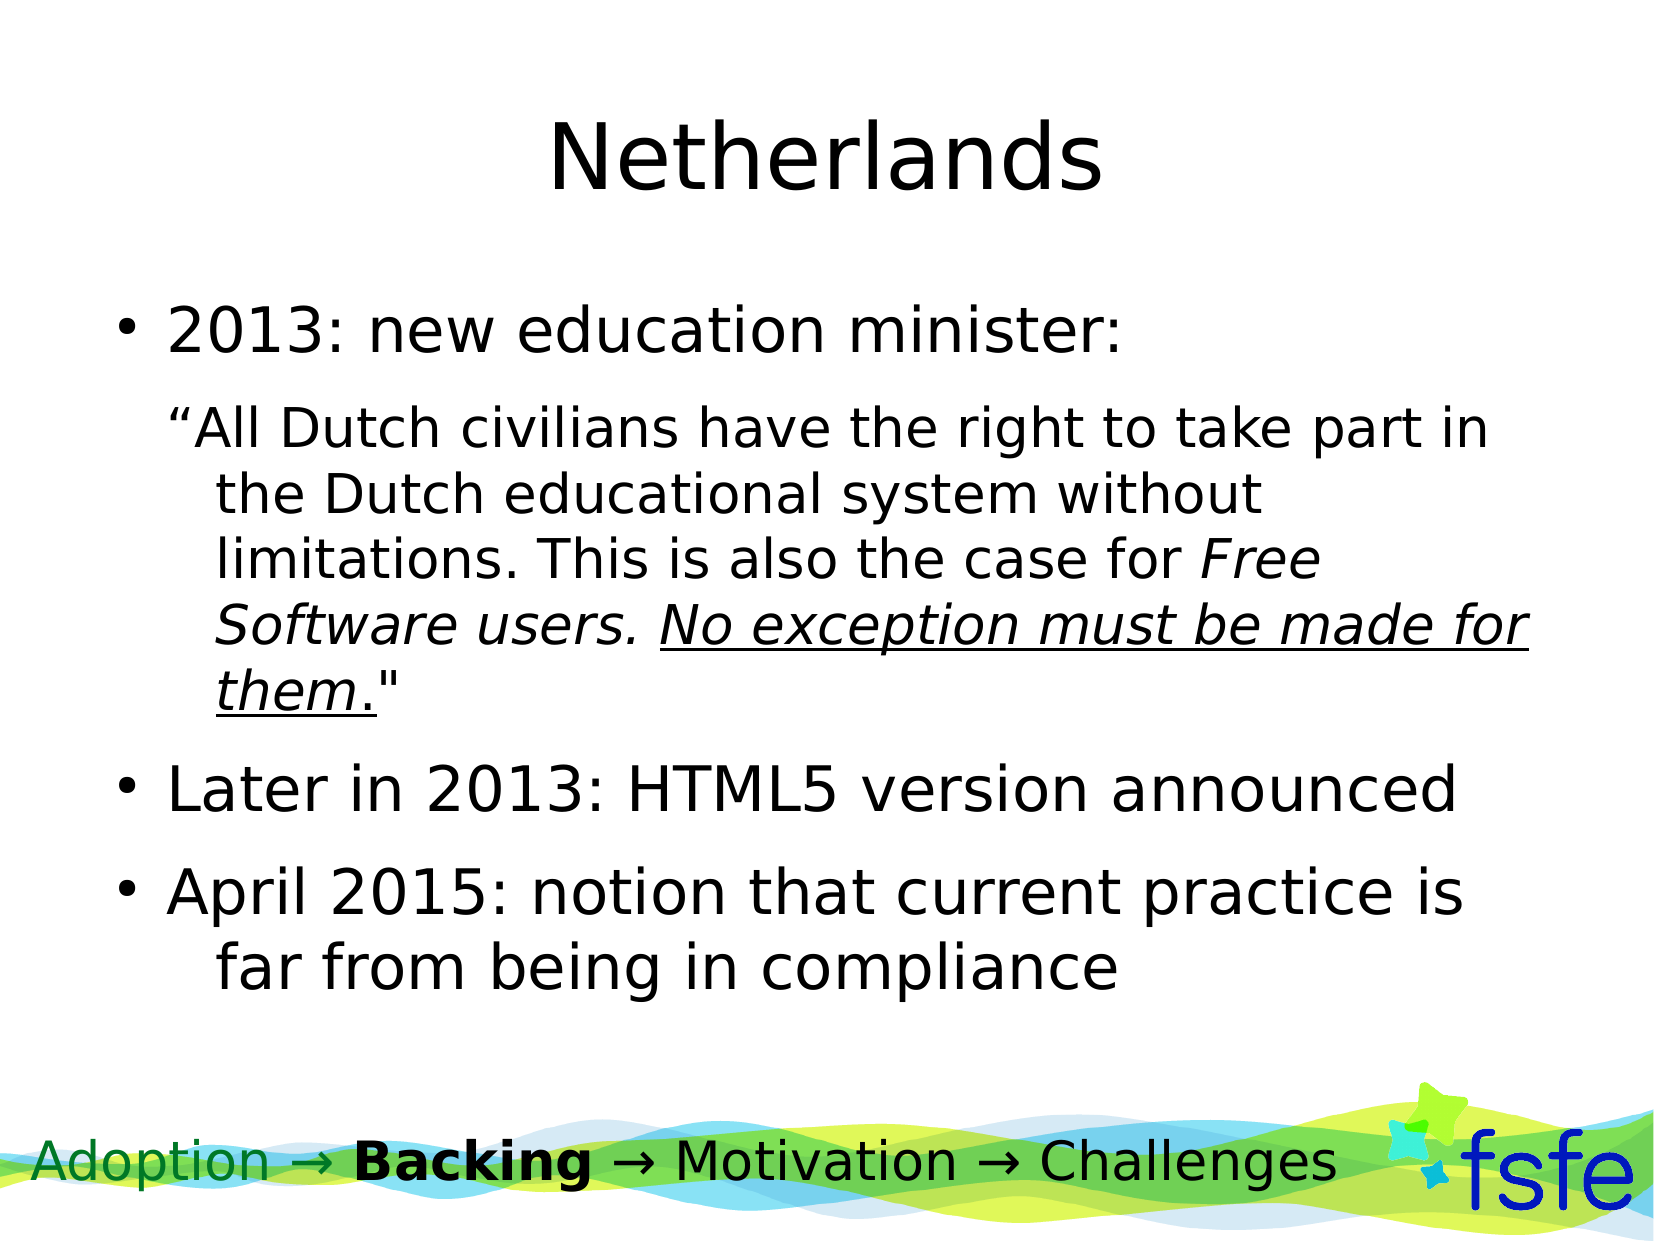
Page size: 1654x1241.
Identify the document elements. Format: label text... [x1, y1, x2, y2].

picture [0, 1081, 1654, 1241]
list 2013: new education minister: “All Dutch civilians have the right to take part in the Dutch educational system without limitations. This is also the case for Free Software users. No exception must be made for them." Later in 2013: HTML5 version announced April 2015: notion that current practice is far from being in compliance [82, 290, 1571, 1010]
title Adoption → Backing → Motivation → Challenges [0, 1100, 1371, 1217]
title Netherlands [82, 49, 1571, 257]
